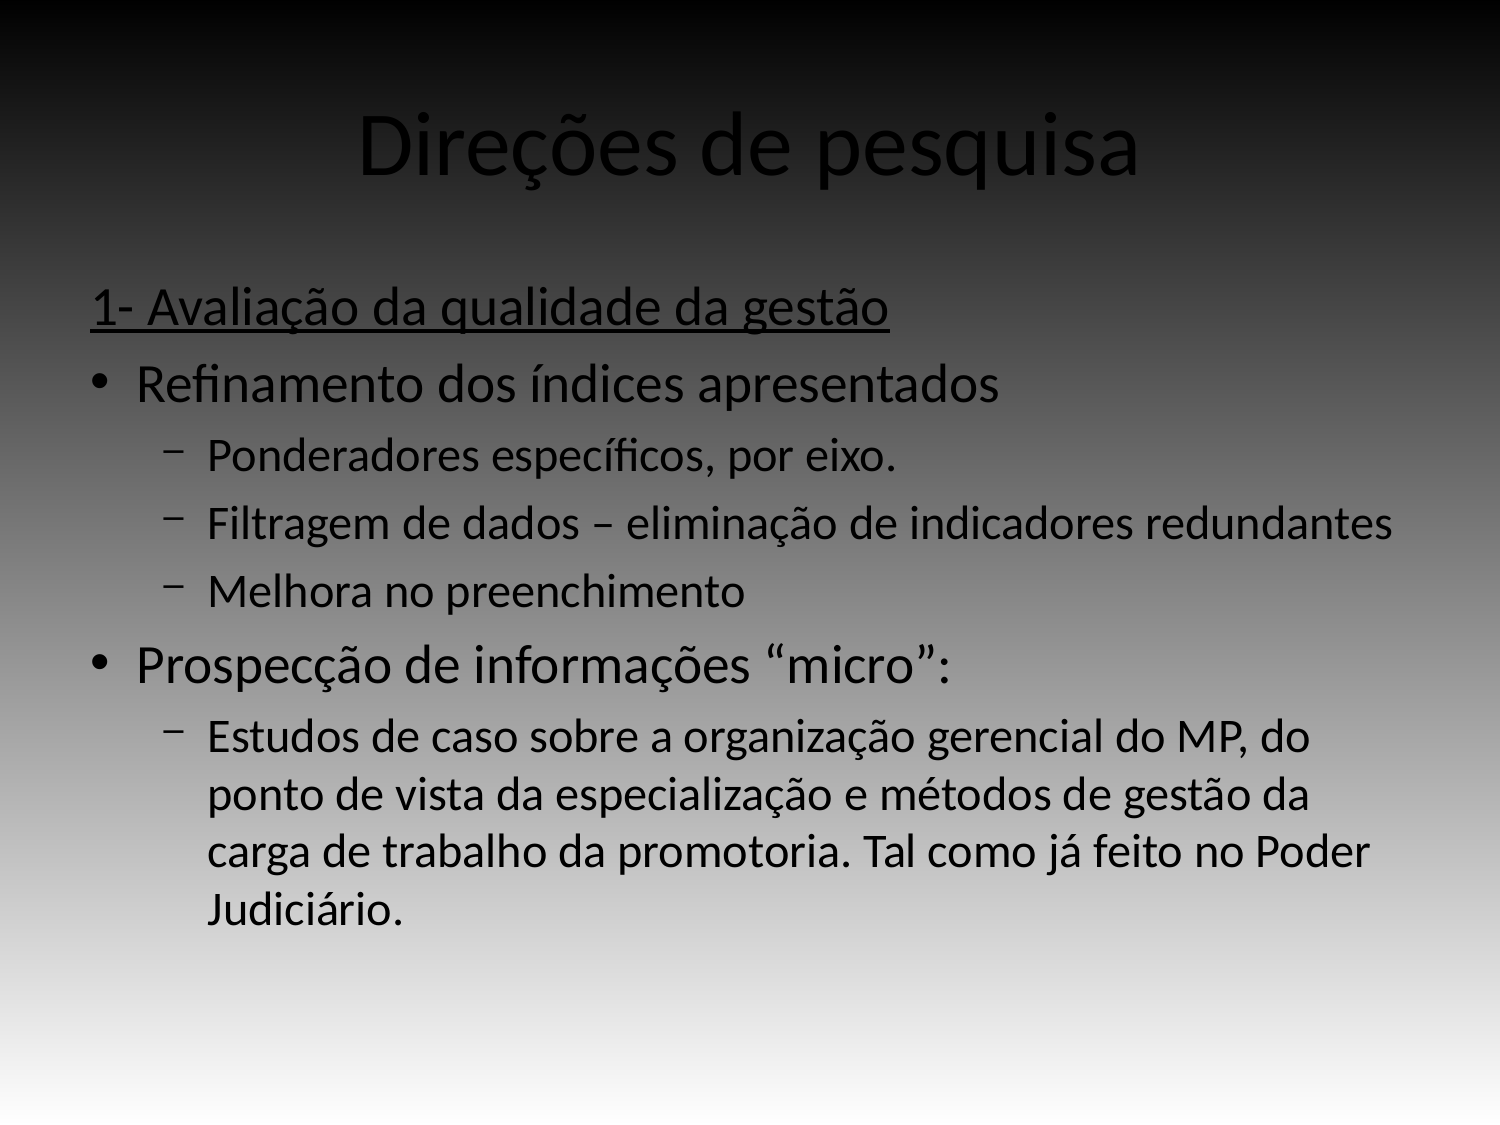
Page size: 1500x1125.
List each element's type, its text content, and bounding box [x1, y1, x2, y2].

list 1- Avaliação da qualidade da gestão Refinamento dos índices apresentados Ponderadores específicos, por eixo. Filtragem de dados – eliminação de indicadores redundantes Melhora no preenchimento Prospecção de informações “micro”: Estudos de caso sobre a organização gerencial do MP, do ponto de vista da especialização e métodos de gestão da carga de trabalho da promotoria. Tal como já feito no Poder Judiciário. [75, 262, 1425, 1005]
title Direções de pesquisa [75, 45, 1425, 233]
